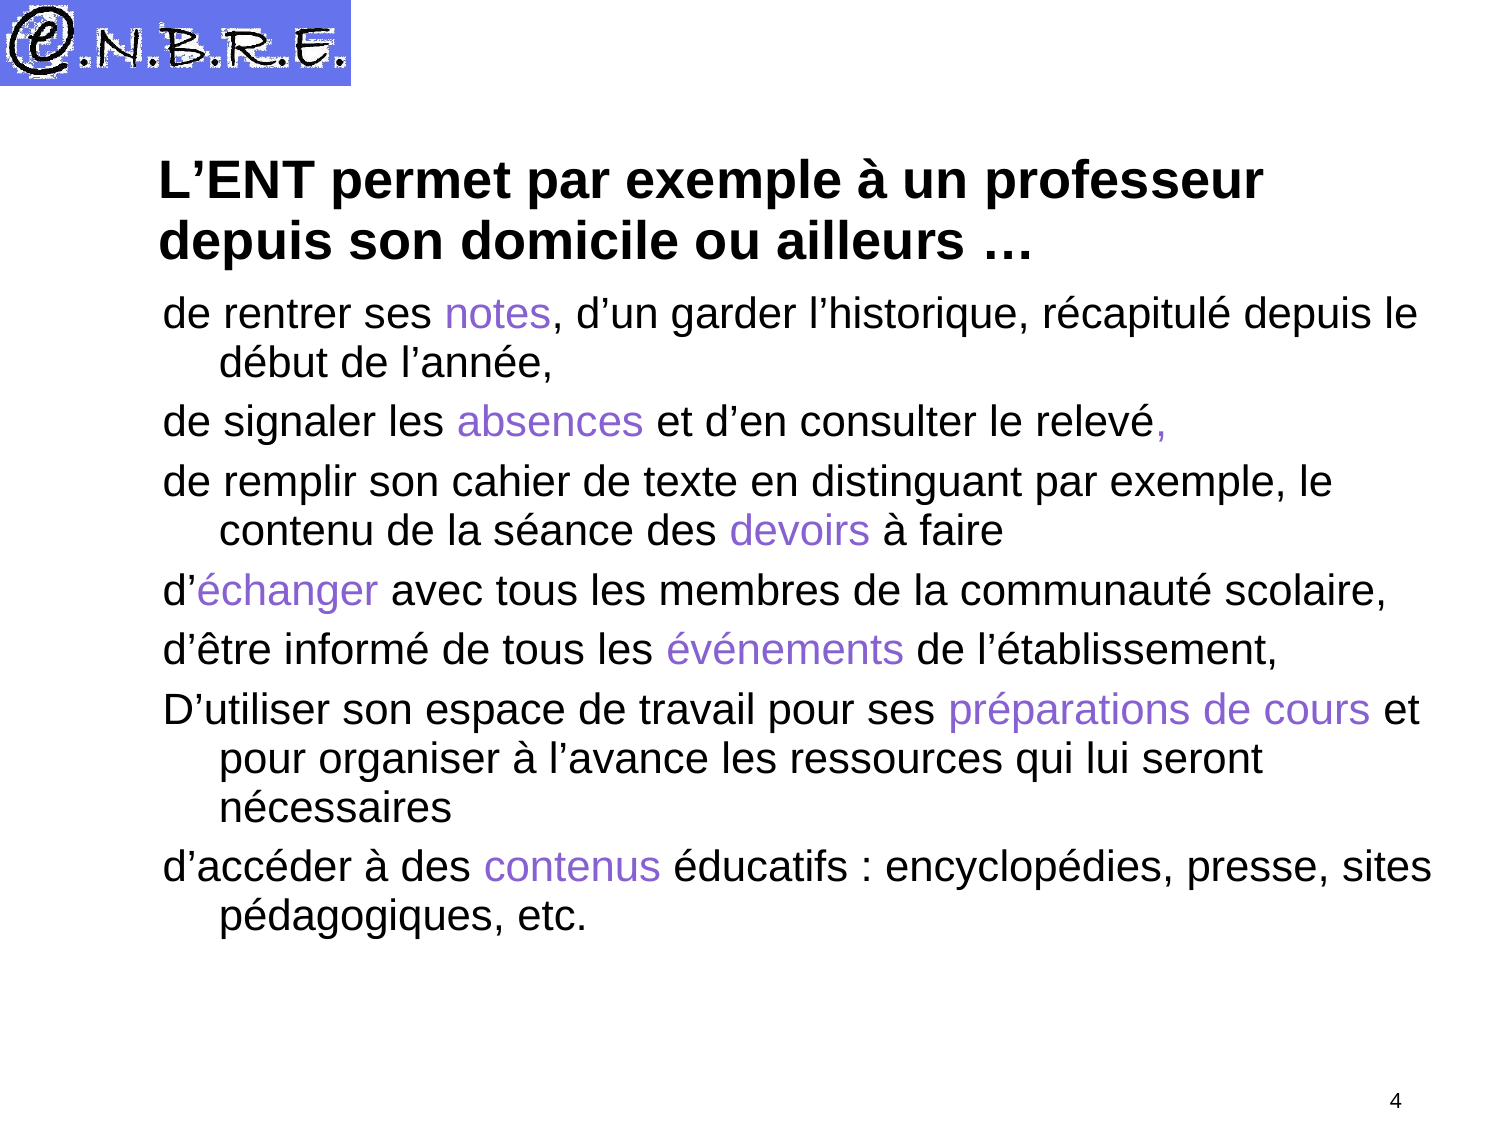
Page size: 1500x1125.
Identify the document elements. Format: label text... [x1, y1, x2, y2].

title L’ENT permet par exemple à un professeur depuis son domicile ou ailleurs … [143, 116, 1461, 305]
picture [0, 0, 351, 86]
list de rentrer ses notes, d’un garder l’historique, récapitulé depuis le début de l’année, de signaler les absences et d’en consulter le relevé, de remplir son cahier de texte en distinguant par exemple, le contenu de la séance des devoirs à faire d’échanger avec tous les membres de la communauté scolaire, d’être informé de tous les événements de l’établissement, D’utiliser son espace de travail pour ses préparations de cours et pour organiser à l’avance les ressources qui lui seront nécessaires d’accéder à des contenus éducatifs : encyclopédies, presse, sites pédagogiques, etc. [147, 281, 1458, 1053]
